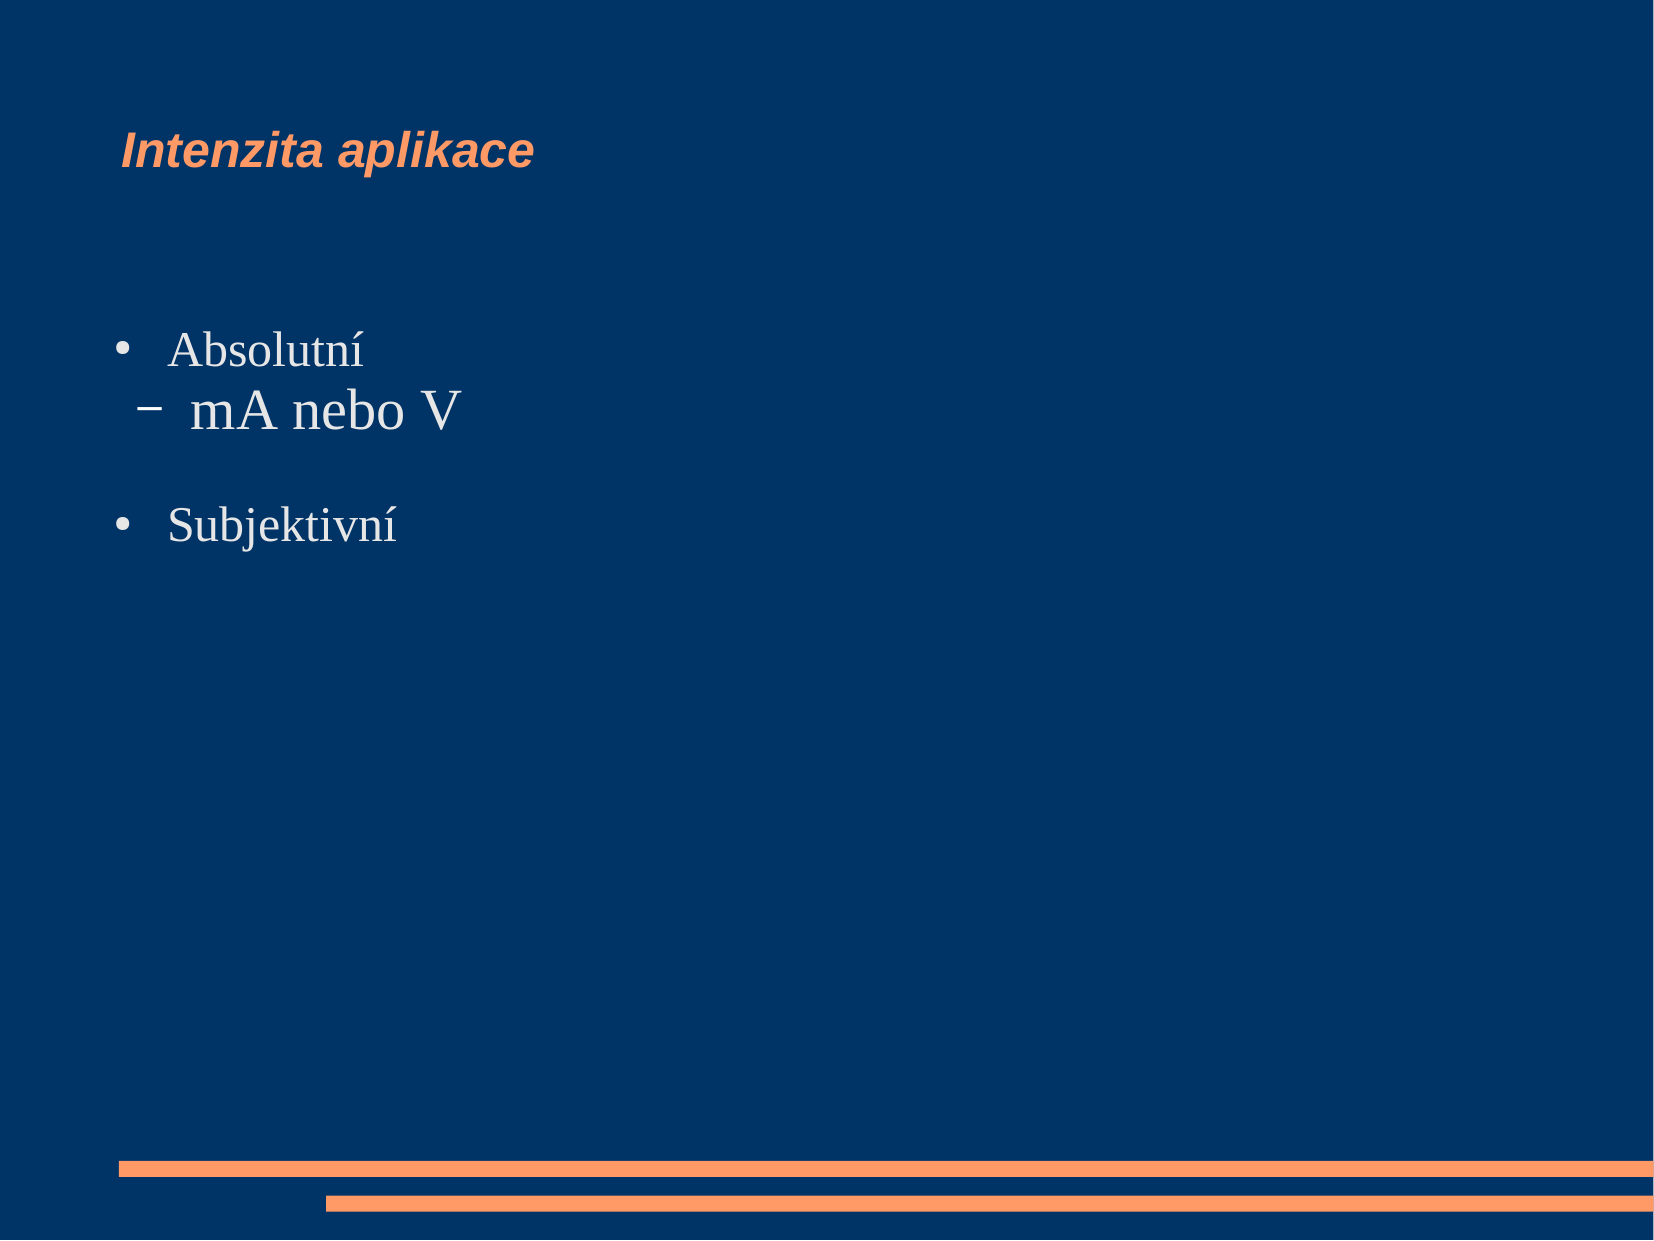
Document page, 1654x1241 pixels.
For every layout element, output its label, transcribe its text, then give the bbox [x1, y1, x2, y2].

list Absolutní mA nebo V Subjektivní [96, 322, 1536, 1132]
title Intenzita aplikace [121, 46, 1534, 254]
